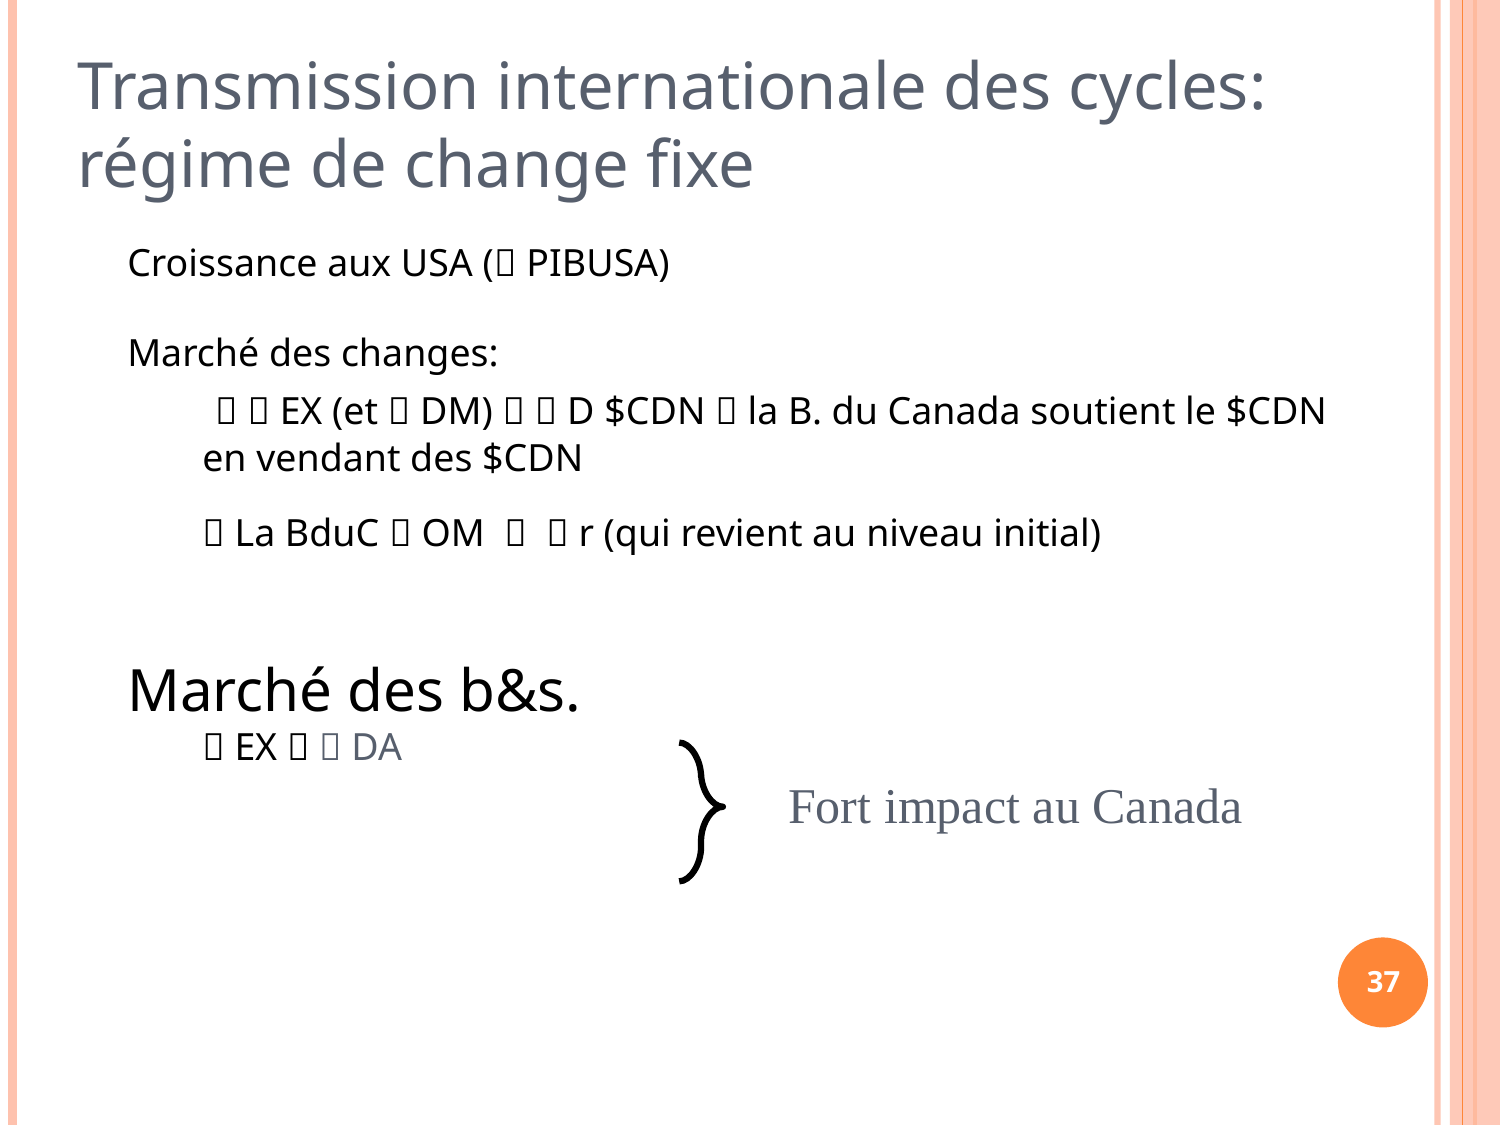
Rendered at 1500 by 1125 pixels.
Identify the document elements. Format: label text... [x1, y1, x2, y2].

slide_number <numéro> [1333, 940, 1434, 1027]
title Transmission internationale des cycles: régime de change fixe [62, 37, 1450, 208]
list Croissance aux USA ( PIBUSA) Marché des changes:   EX (et  DM)   D $CDN  la B. du Canada soutient le $CDN en vendant des $CDN  La BduC  OM   r (qui revient au niveau initial) Marché des b&s.  EX   DA [112, 231, 1376, 917]
text_box Fort impact au Canada [773, 766, 1258, 841]
